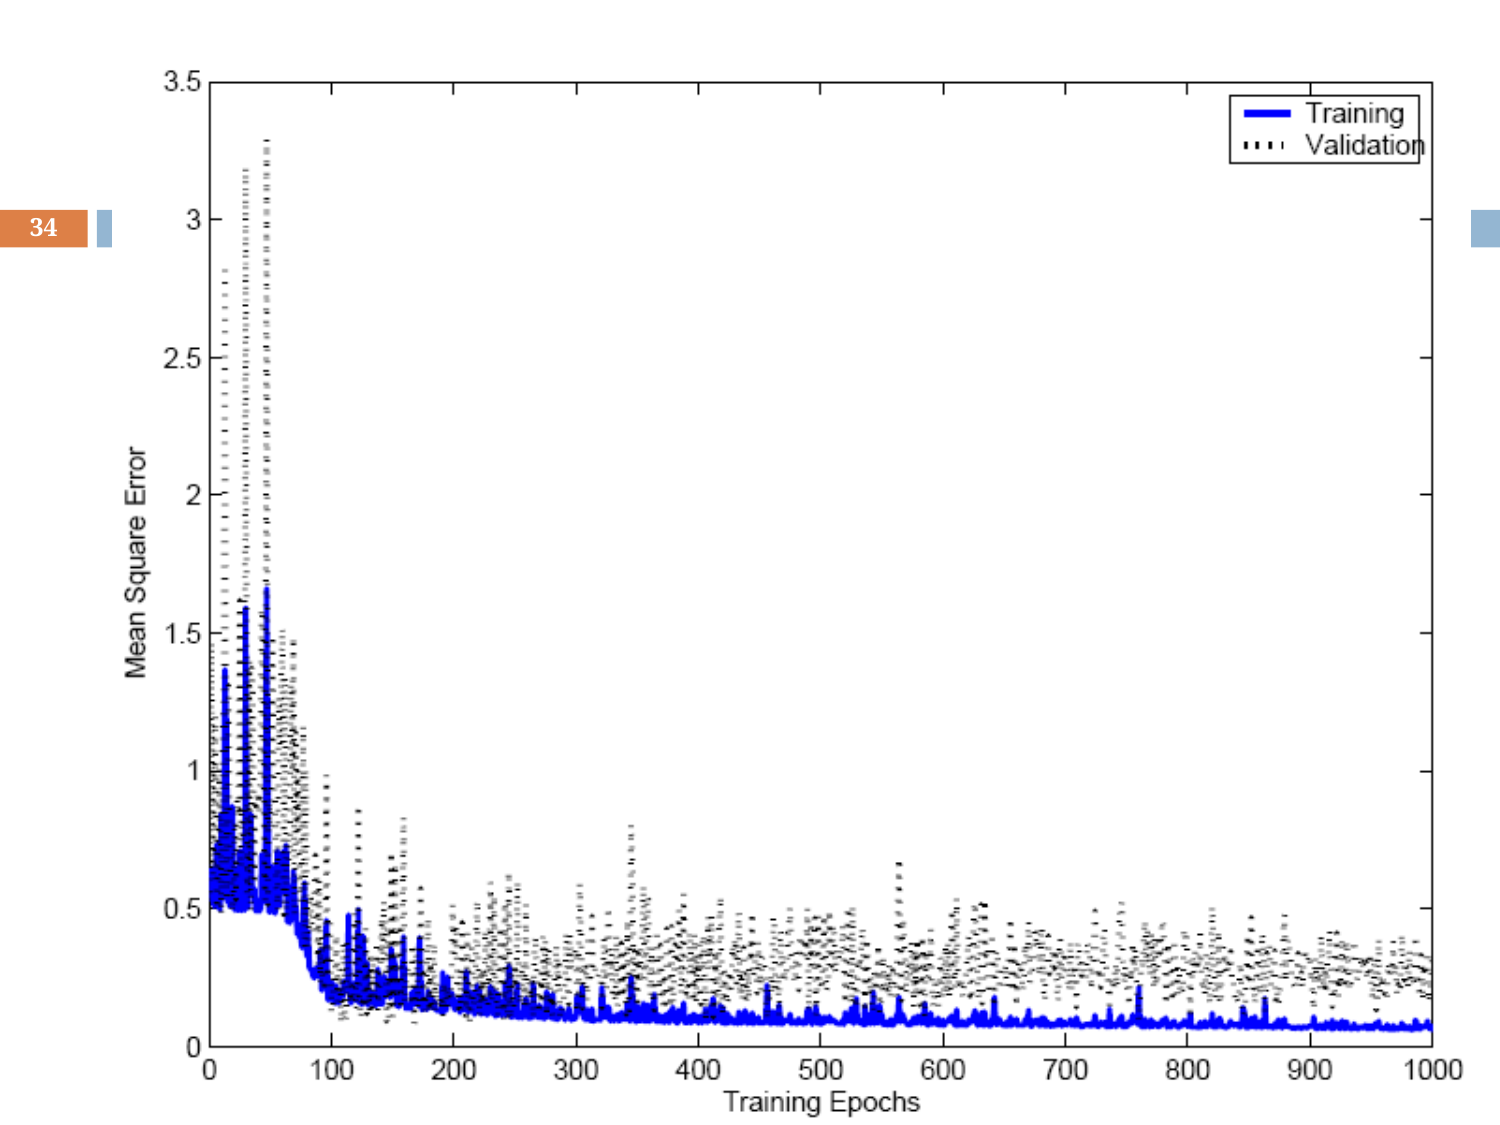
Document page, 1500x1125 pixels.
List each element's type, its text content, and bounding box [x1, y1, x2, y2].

text_box <number> [0, 208, 88, 249]
picture [112, 54, 1471, 1125]
